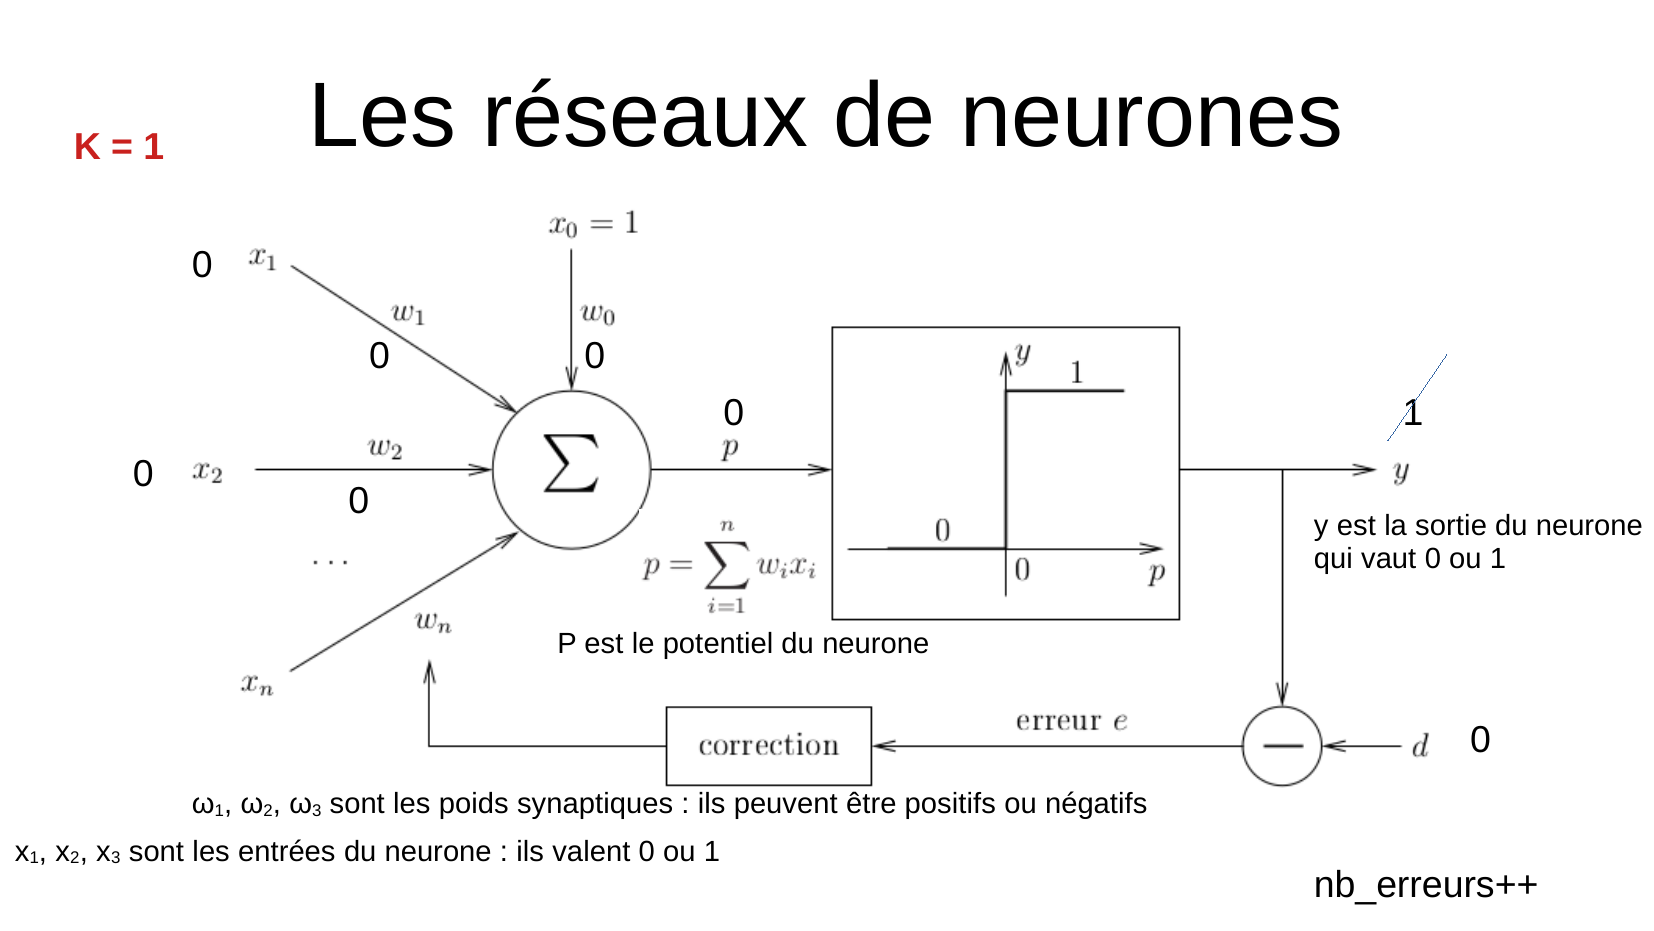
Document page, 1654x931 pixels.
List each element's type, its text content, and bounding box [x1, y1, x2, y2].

text_box P est le potentiel du neurone [542, 620, 945, 668]
title Les réseaux de neurones [82, 37, 1571, 193]
text_box ω1, ω2, ω3 sont les poids synaptiques : ils peuvent être positifs ou négatifs [177, 780, 1165, 828]
text_box nb_erreurs++ [1299, 856, 1595, 914]
text_box 0 [708, 383, 760, 441]
text_box 0 [333, 472, 384, 530]
text_box 0 [177, 236, 228, 294]
picture [147, 193, 1465, 827]
text_box 0 [354, 327, 405, 384]
text_box 0 [569, 327, 621, 384]
text_box 0 [1455, 710, 1506, 768]
text_box x1, x2, x3 sont les entrées du neurone : ils valent 0 ou 1 [0, 827, 736, 876]
text_box y est la sortie du neurone qui vaut 0 ou 1 [1299, 501, 1654, 583]
text_box 0 [118, 445, 169, 502]
text_box 1 [1387, 383, 1439, 441]
text_box K = 1 [59, 117, 180, 175]
